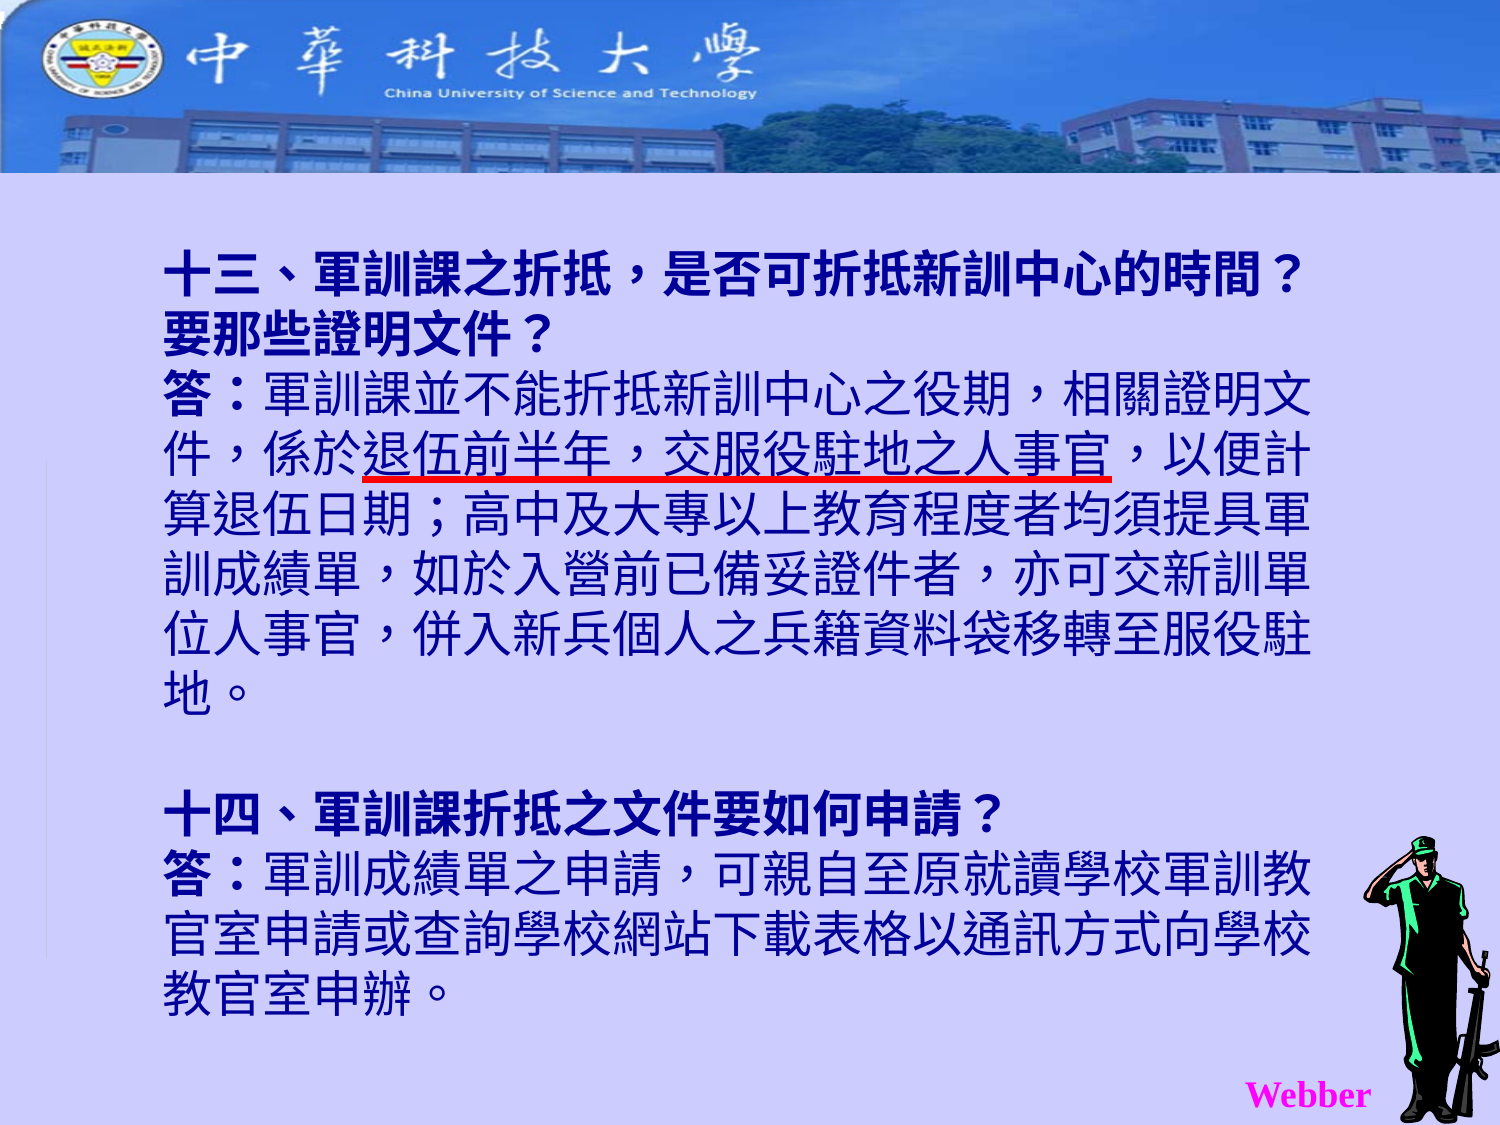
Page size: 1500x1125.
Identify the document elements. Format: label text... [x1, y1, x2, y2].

picture [0, 0, 1500, 173]
text_box 十三、軍訓課之折抵，是否可折抵新訓中心的時間？要那些證明文件？ 答：軍訓課並不能折抵新訓中心之役期，相關證明文件，係於退伍前半年，交服役駐地之人事官，以便計算退伍日期；高中及大專以上教育程度者均須提具軍訓成績單，如於入營前已備妥證件者，亦可交新訓單位人事官，併入新兵個人之兵籍資料袋移轉至服役駐地。 十四、軍訓課折抵之文件要如何申請？ 答：軍訓成績單之申請，可親自至原就讀學校軍訓教官室申請或查詢學校網站下載表格以通訊方式向學校教官室申辦。 [148, 235, 1352, 1030]
picture [1363, 835, 1500, 1125]
text_box Webber [1229, 1062, 1407, 1123]
